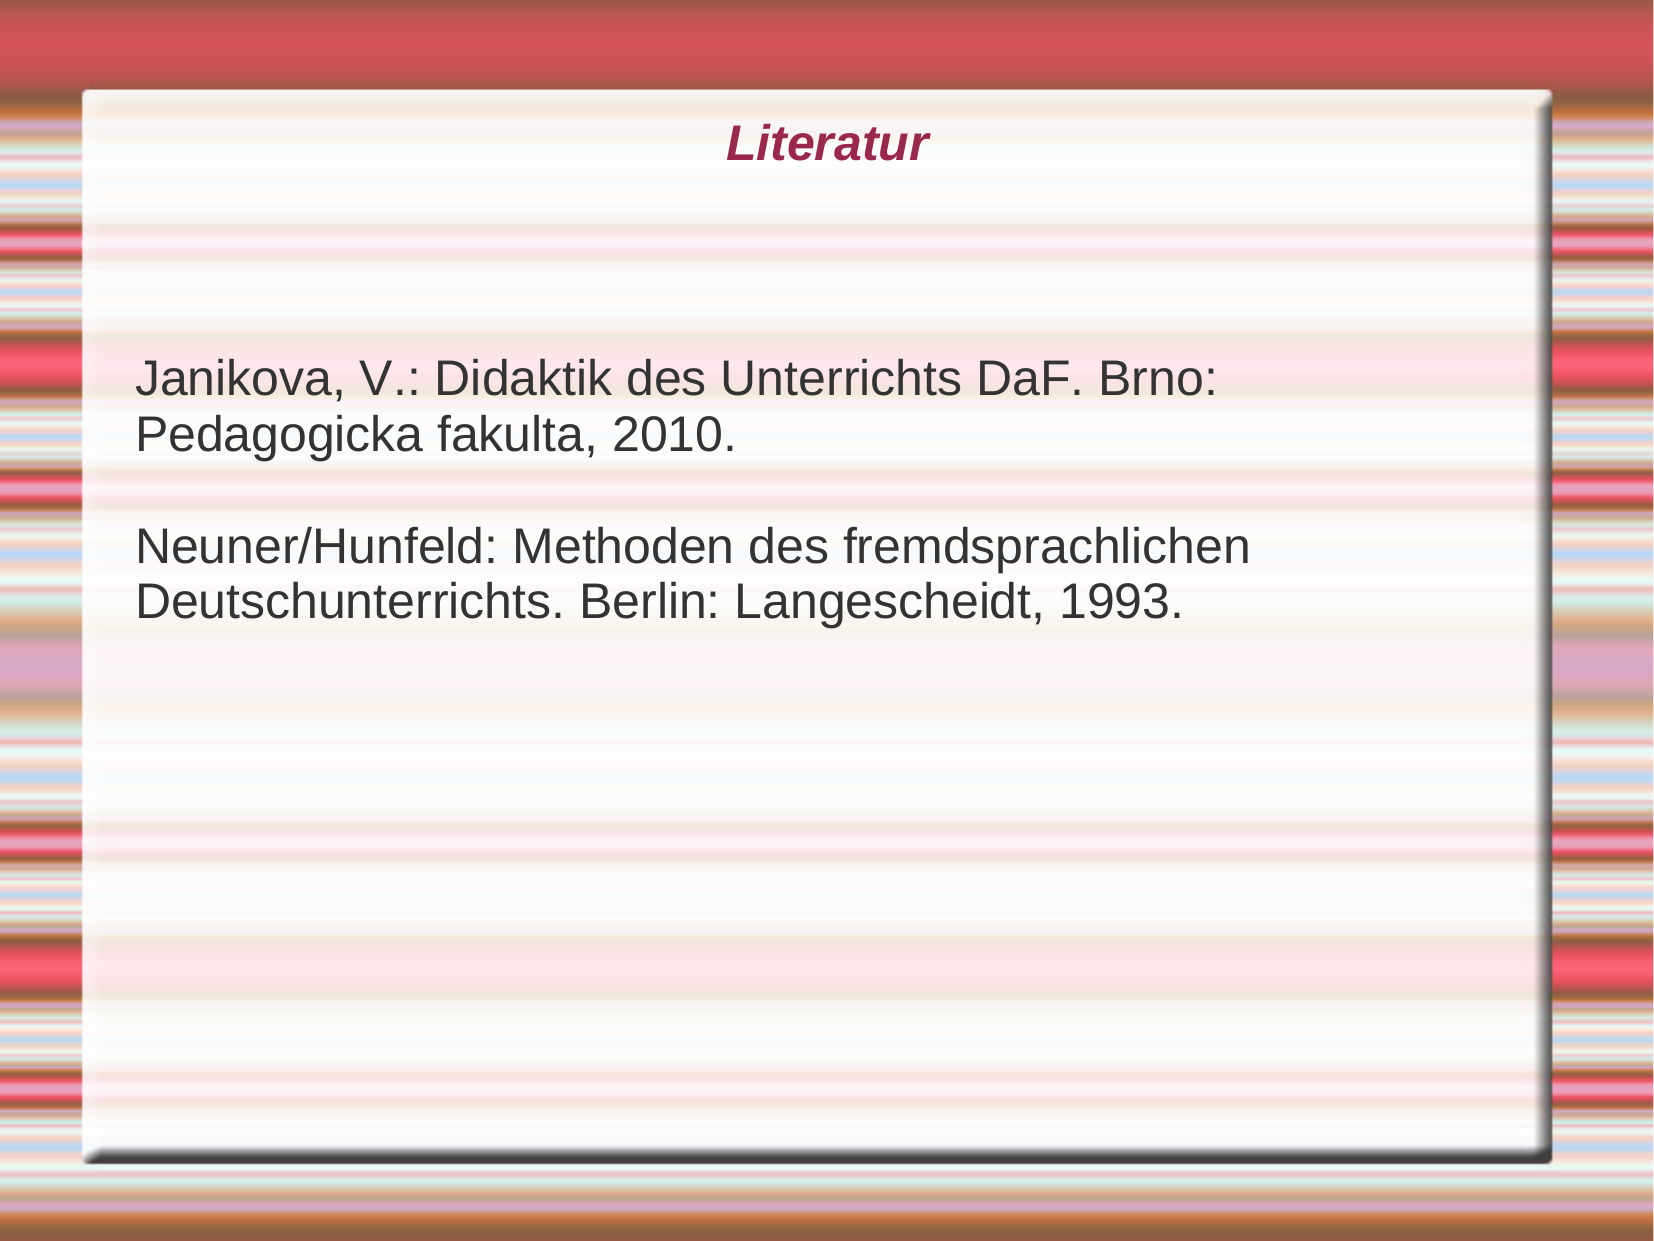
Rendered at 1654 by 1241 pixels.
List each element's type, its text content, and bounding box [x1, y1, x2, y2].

list Janikova, V.: Didaktik des Unterrichts DaF. Brno: Pedagogicka fakulta, 2010. Neuner/Hunfeld: Methoden des fremdsprachlichen Deutschunterrichts. Berlin: Langescheidt, 1993. [134, 350, 1516, 1132]
title Literatur [121, 50, 1534, 237]
picture [0, 0, 1654, 1241]
